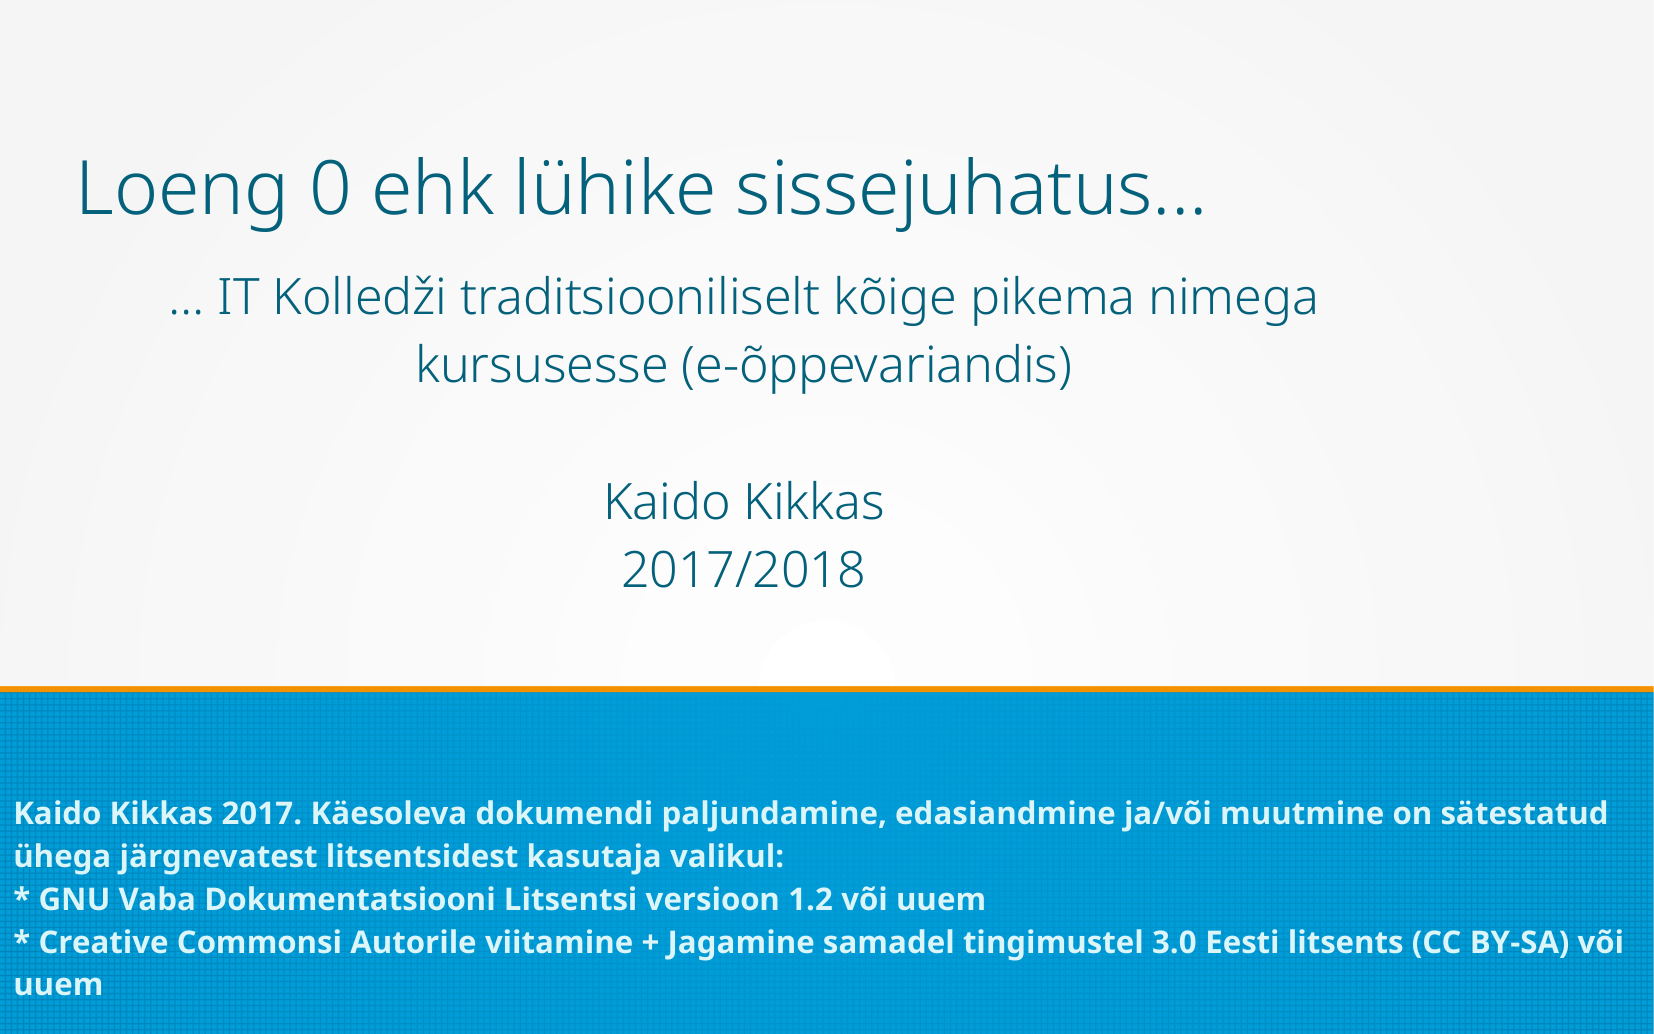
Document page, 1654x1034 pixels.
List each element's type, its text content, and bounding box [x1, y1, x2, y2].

title ... IT Kolledži traditsiooniliselt kõige pikema nimega kursusesse (e-õppevariandis) Kaido Kikkas 2017/2018 [47, 259, 1441, 603]
picture [0, 0, 1654, 692]
title Loeng 0 ehk lühike sissejuhatus... [75, 37, 1501, 237]
subtitle Kaido Kikkas 2017. Käesoleva dokumendi paljundamine, edasiandmine ja/või muutmine on sätestatud ühega järgnevatest litsentsidest kasutaja valikul: * GNU Vaba Dokumentatsiooni Litsentsi versioon 1.2 või uuem * Creative Commonsi Autorile viitamine + Jagamine samadel tingimustel 3.0 Eesti litsents (CC BY-SA) või uuem [13, 791, 1630, 1004]
